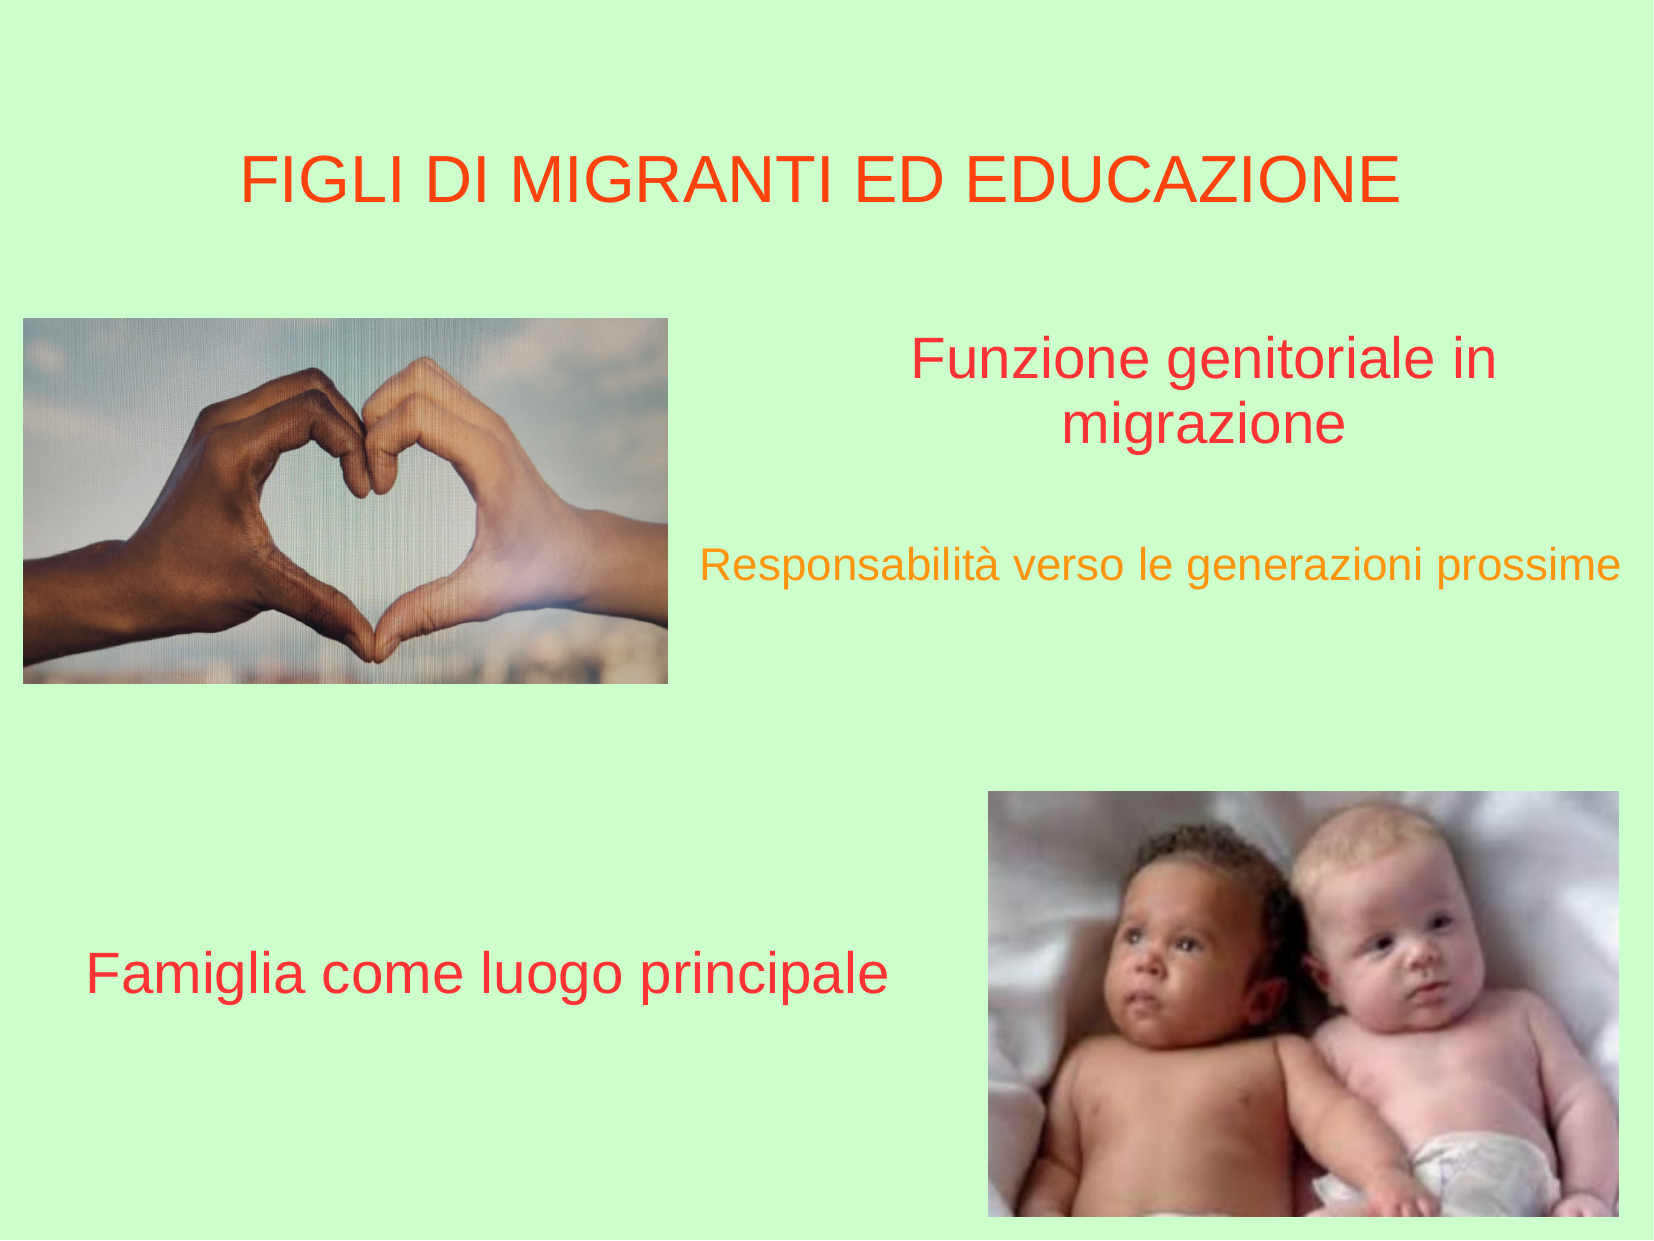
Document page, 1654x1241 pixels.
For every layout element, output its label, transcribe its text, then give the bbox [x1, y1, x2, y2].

text_box FIGLI DI MIGRANTI ED EDUCAZIONE [224, 134, 1441, 225]
text_box Responsabilità verso le generazioni prossime [685, 531, 1642, 598]
text_box Funzione genitoriale in migrazione [838, 318, 1571, 464]
picture [988, 791, 1619, 1217]
picture [23, 318, 668, 684]
text_box Famiglia come luogo principale [70, 933, 922, 1040]
